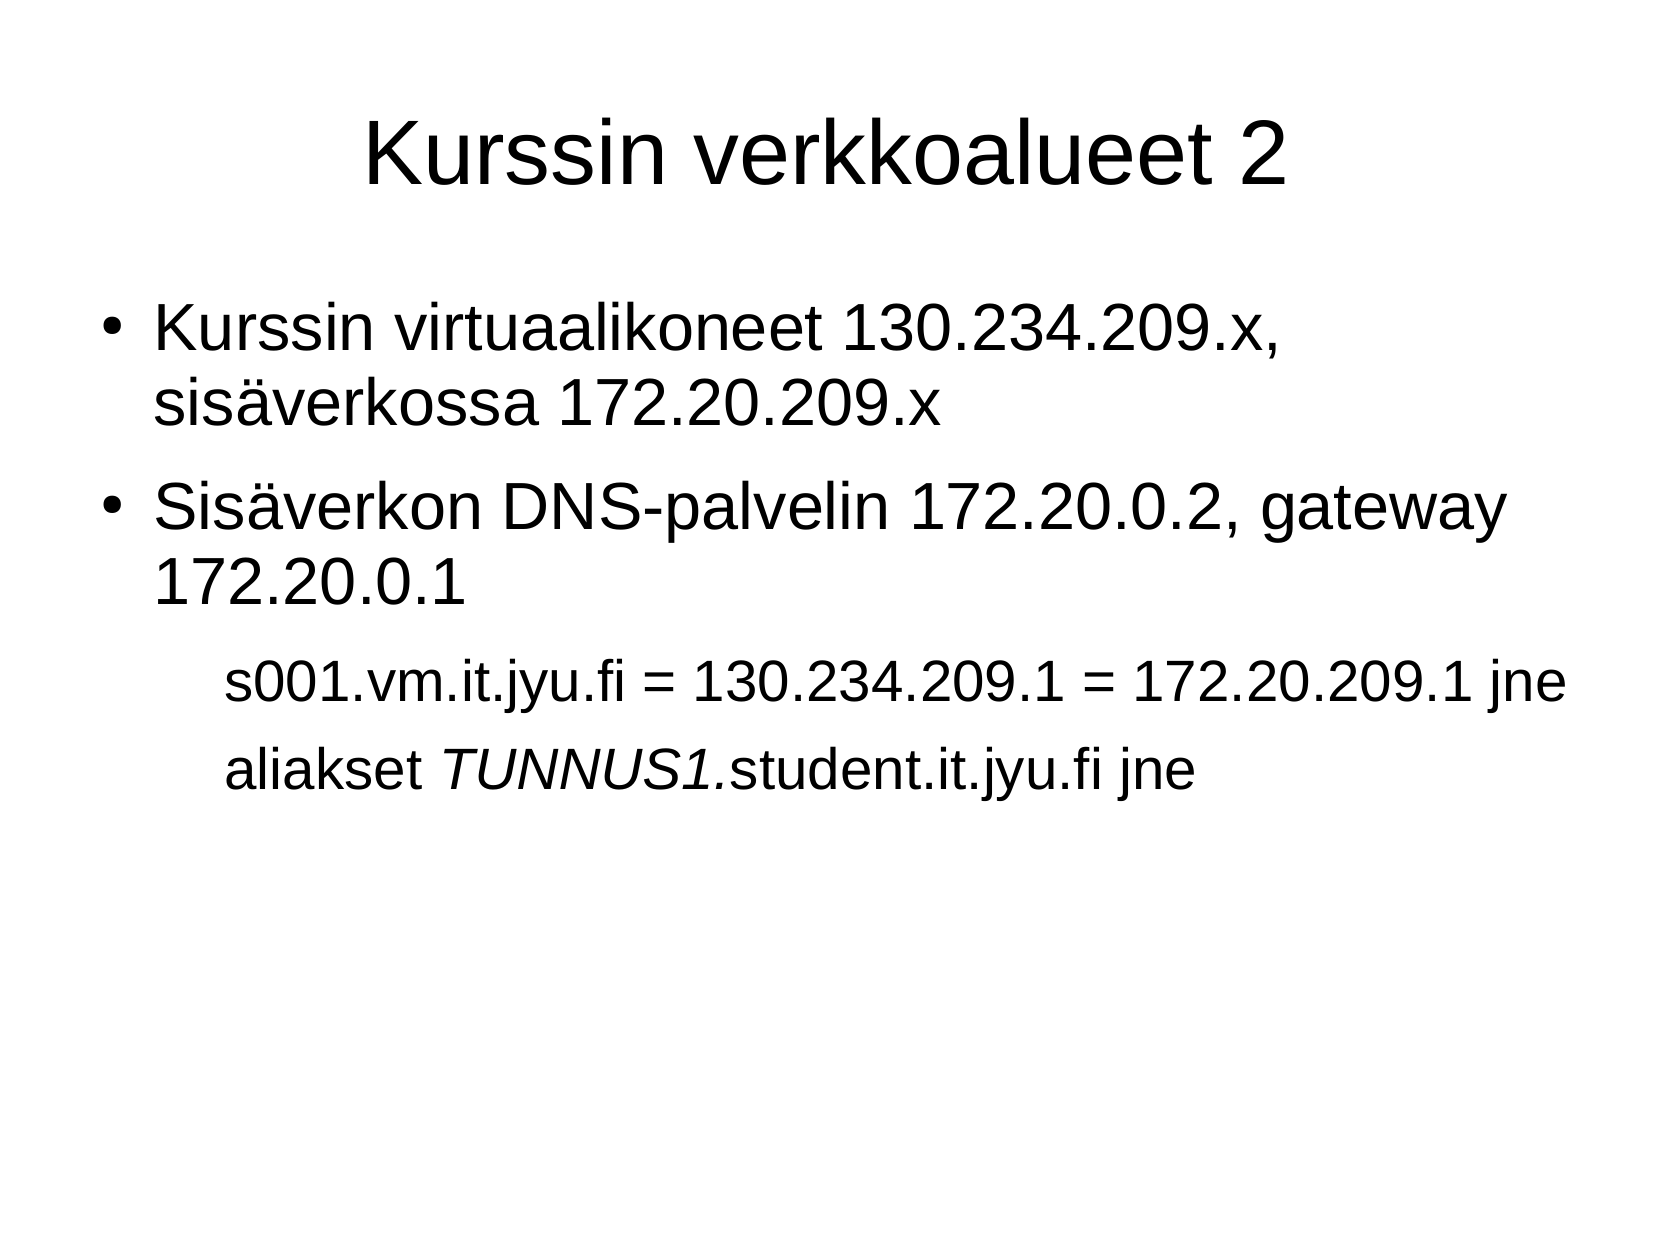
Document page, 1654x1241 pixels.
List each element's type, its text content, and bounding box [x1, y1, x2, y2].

list Kurssin virtuaalikoneet 130.234.209.x, sisäverkossa 172.20.209.x Sisäverkon DNS-palvelin 172.20.0.2, gateway 172.20.0.1 s001.vm.it.jyu.fi = 130.234.209.1 = 172.20.209.1 jne aliakset TUNNUS1.student.it.jyu.fi jne [82, 290, 1571, 1010]
title Kurssin verkkoalueet 2 [82, 49, 1571, 257]
